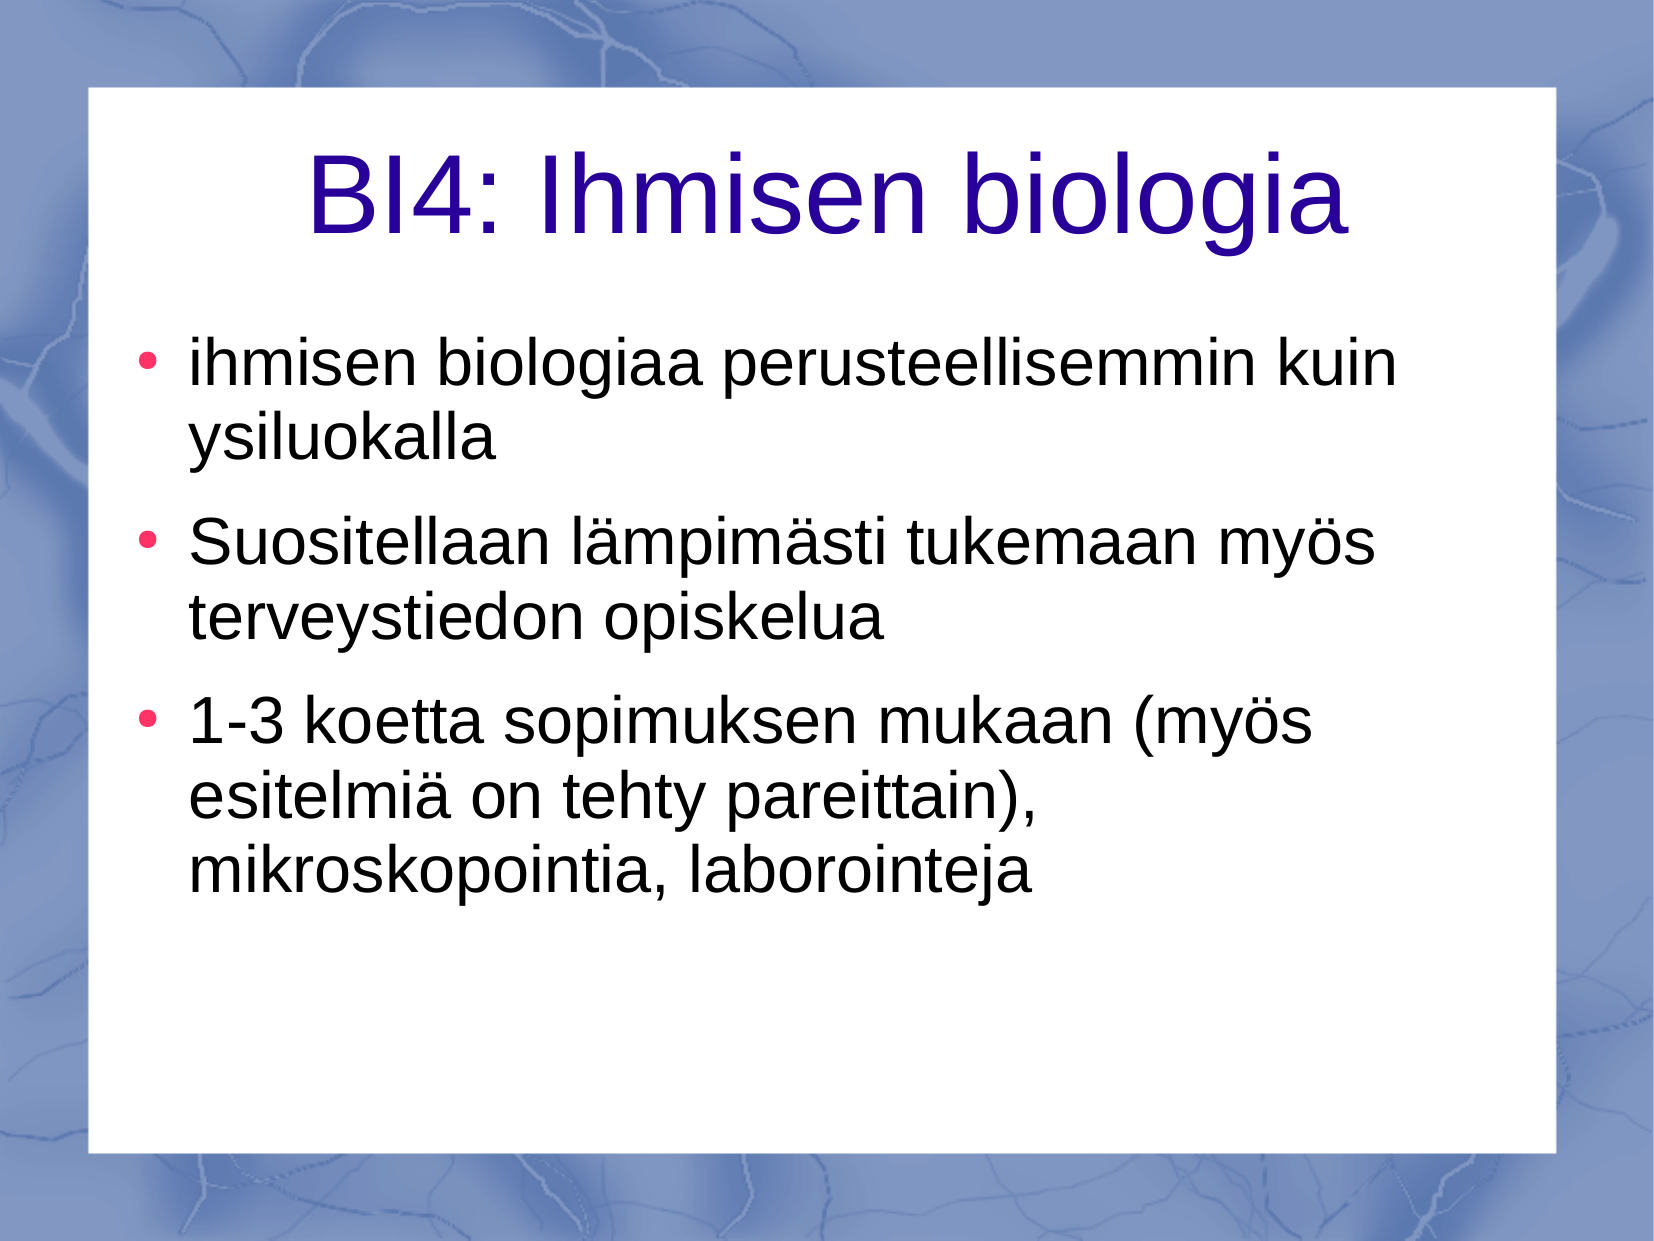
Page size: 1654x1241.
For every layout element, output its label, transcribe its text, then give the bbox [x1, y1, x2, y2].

picture [0, 0, 1654, 1241]
list ihmisen biologiaa perusteellisemmin kuin ysiluokalla Suositellaan lämpimästi tukemaan myös terveystiedon opiskelua 1-3 koetta sopimuksen mukaan (myös esitelmiä on tehty pareittain), mikroskopointia, laborointeja [118, 324, 1477, 1010]
title BI4: Ihmisen biologia [118, 90, 1536, 298]
